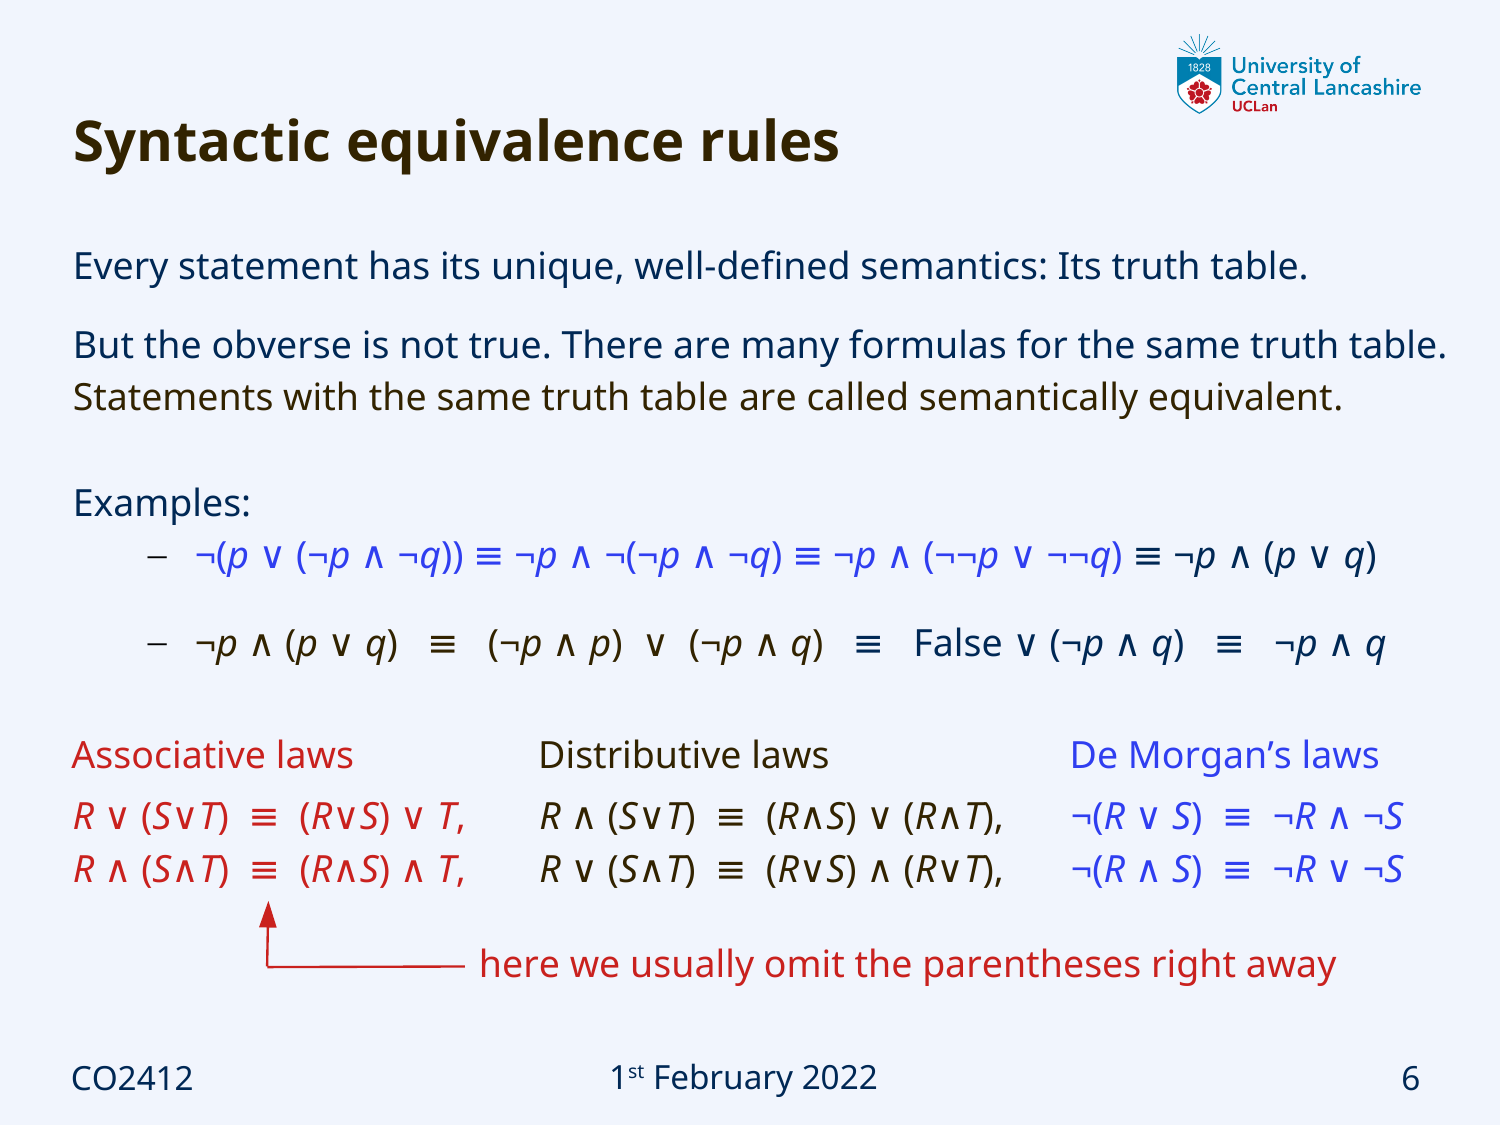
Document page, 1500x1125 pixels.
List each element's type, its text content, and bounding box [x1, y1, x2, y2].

text_box Distributive laws [523, 723, 892, 784]
text_box ¬(R ∧ S) ≡ ¬R ∨ ¬S [1056, 837, 1500, 898]
text_box De Morgan’s laws [1054, 723, 1423, 784]
title Syntactic equivalence rules [58, 54, 1500, 224]
picture [1177, 34, 1421, 54]
text_box here we usually omit the parentheses right away [464, 932, 1414, 993]
text_box R ∧ (S∧T) ≡ (R∧S) ∧ T, [58, 837, 524, 898]
text_box R ∧ (S∨T) ≡ (R∧S) ∨ (R∧T), [524, 784, 1052, 837]
text_box Every statement has its unique, well-defined semantics: Its truth table. But the obverse is not true. There are many formulas for the same truth table. Statements with the same truth table are called semantically equivalent. Examples: ¬(p ∨ (¬p ∧ ¬q)) ≡ ¬p ∧ ¬(¬p ∧ ¬q) ≡ ¬p ∧ (¬¬p ∨ ¬¬q) ≡ ¬p ∧ (p ∨ q) ¬p ∧ (p ∨ q) ≡ (¬p ∧ p) ∨ (¬p ∧ q) ≡ False ∨ (¬p ∧ q) ≡ ¬p ∧ q [58, 226, 1500, 678]
text_box R ∨ (S∨T) ≡ (R∨S) ∨ T, [57, 784, 524, 845]
text_box R ∨ (S∧T) ≡ (R∨S) ∧ (R∨T), [524, 837, 1056, 898]
text_box Associative laws [56, 723, 425, 784]
text_box ¬(R ∨ S) ≡ ¬R ∧ ¬S [1056, 784, 1479, 837]
